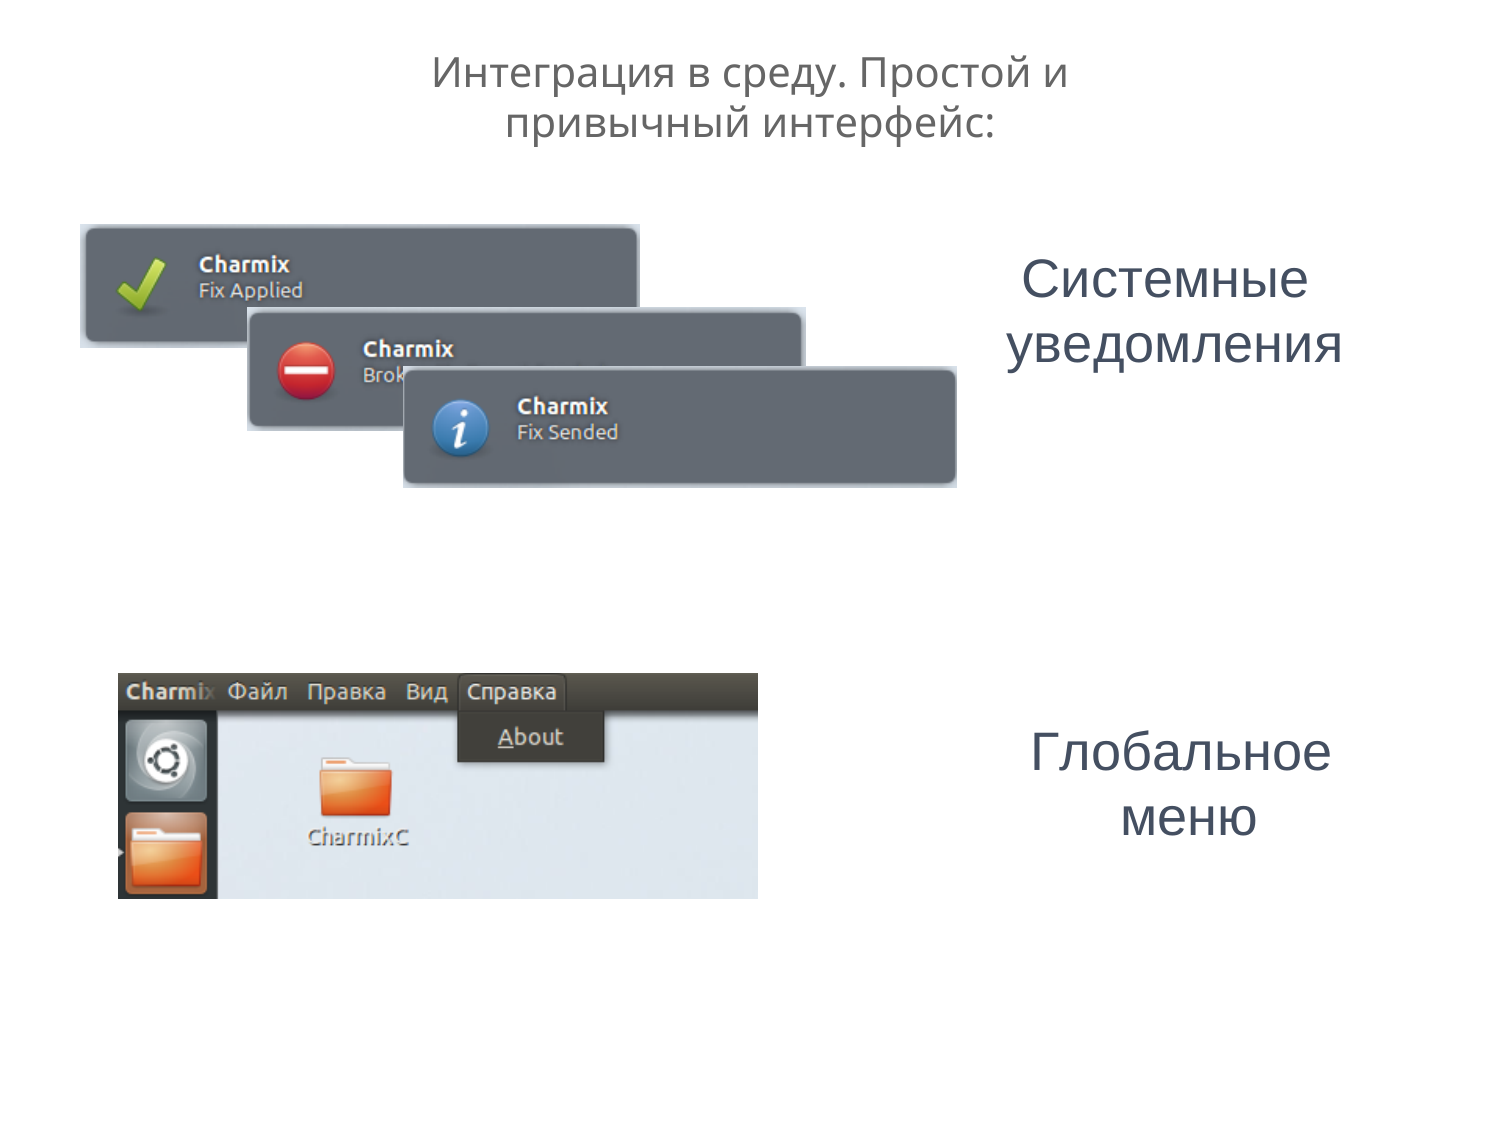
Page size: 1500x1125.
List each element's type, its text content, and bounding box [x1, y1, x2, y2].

text_box Глобальное меню [1015, 708, 1398, 866]
picture [118, 673, 758, 899]
text_box Интеграция в среду. Простой и привычный интерфейс: [350, 38, 1150, 154]
picture [80, 224, 957, 488]
text_box Системные уведомления [992, 236, 1375, 393]
